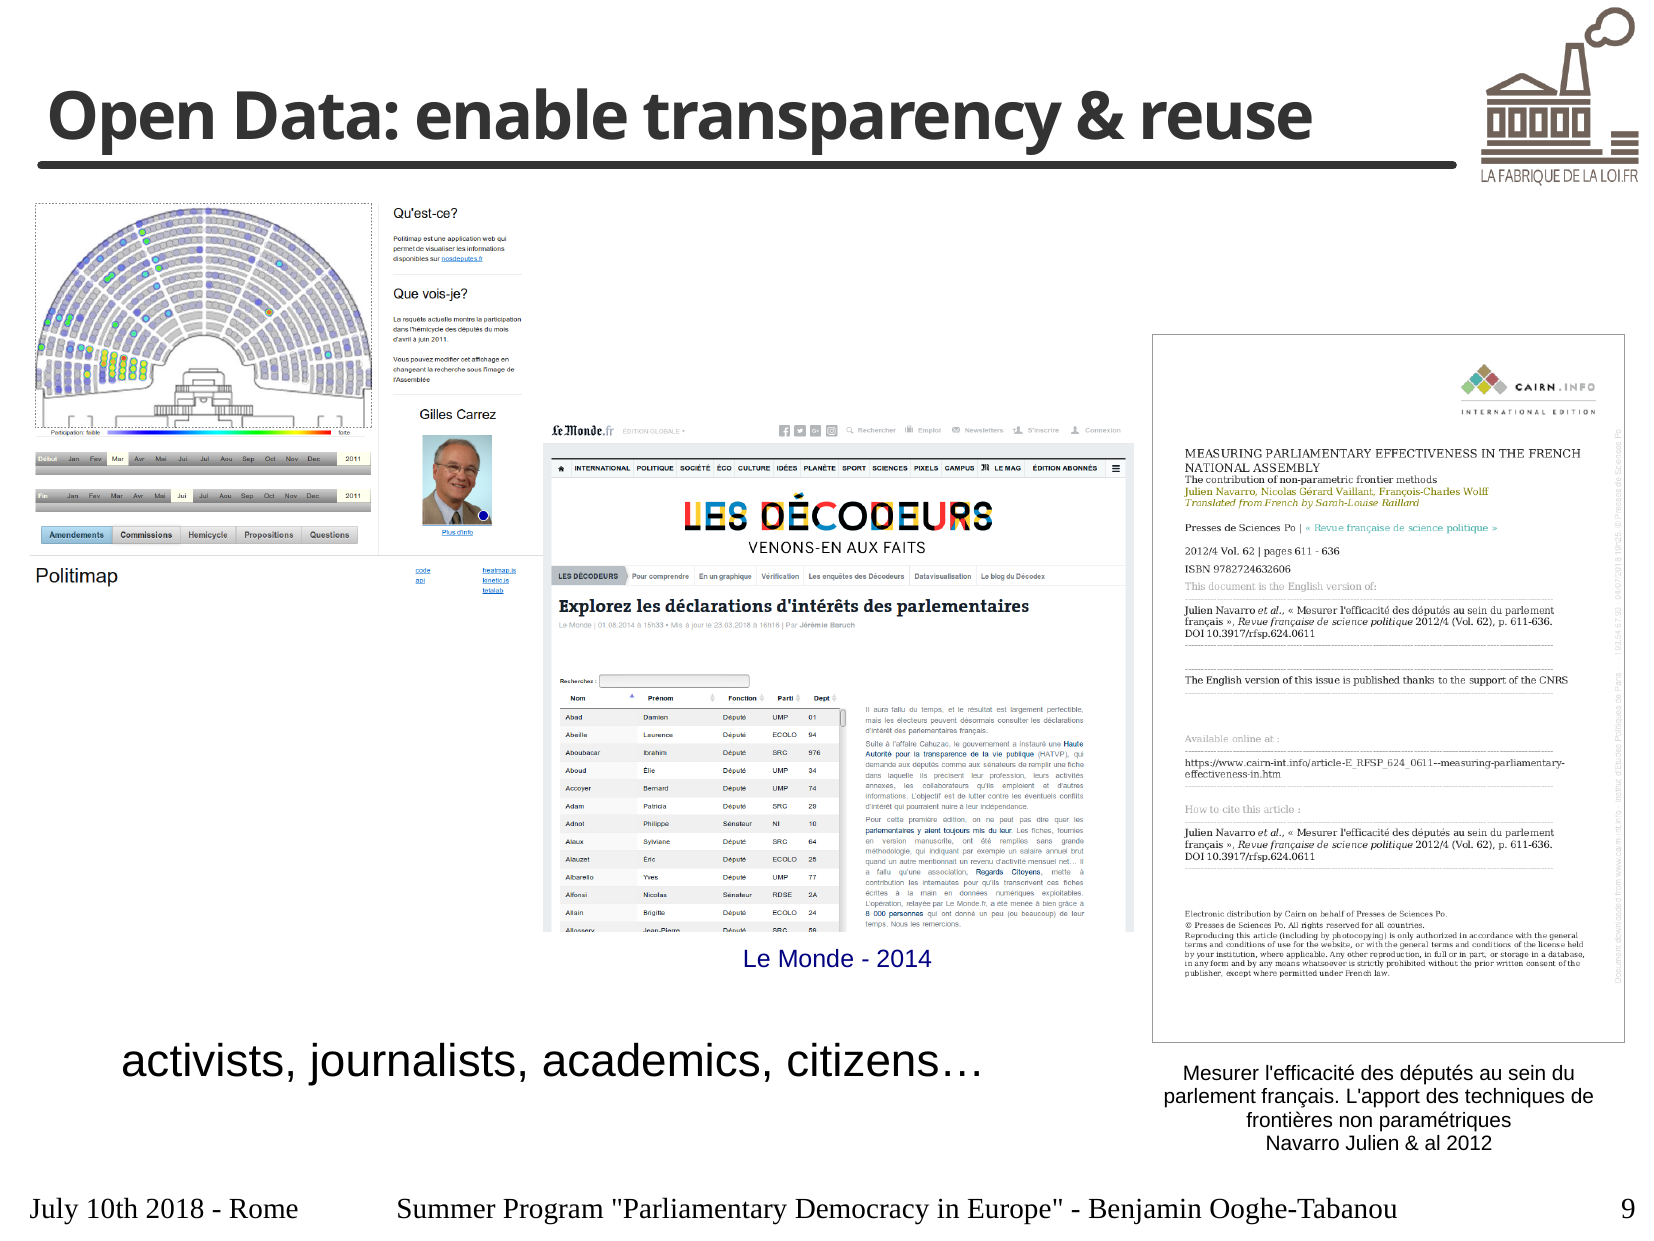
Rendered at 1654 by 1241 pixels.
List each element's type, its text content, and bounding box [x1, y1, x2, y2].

picture [1152, 334, 1625, 1043]
picture [29, 198, 1134, 932]
text_box activists, journalists, academics, citizens… [106, 1027, 1004, 1099]
text_box Mesurer l'efficacité des députés au sein du parlement français. L'apport des techniques de frontières non paramétriques Navarro Julien & al 2012 [1140, 1054, 1618, 1164]
text_box Le Monde - 2014 [684, 937, 992, 981]
picture [1464, 0, 1654, 189]
title Open Data: enable transparency & reuse [29, 37, 1518, 189]
